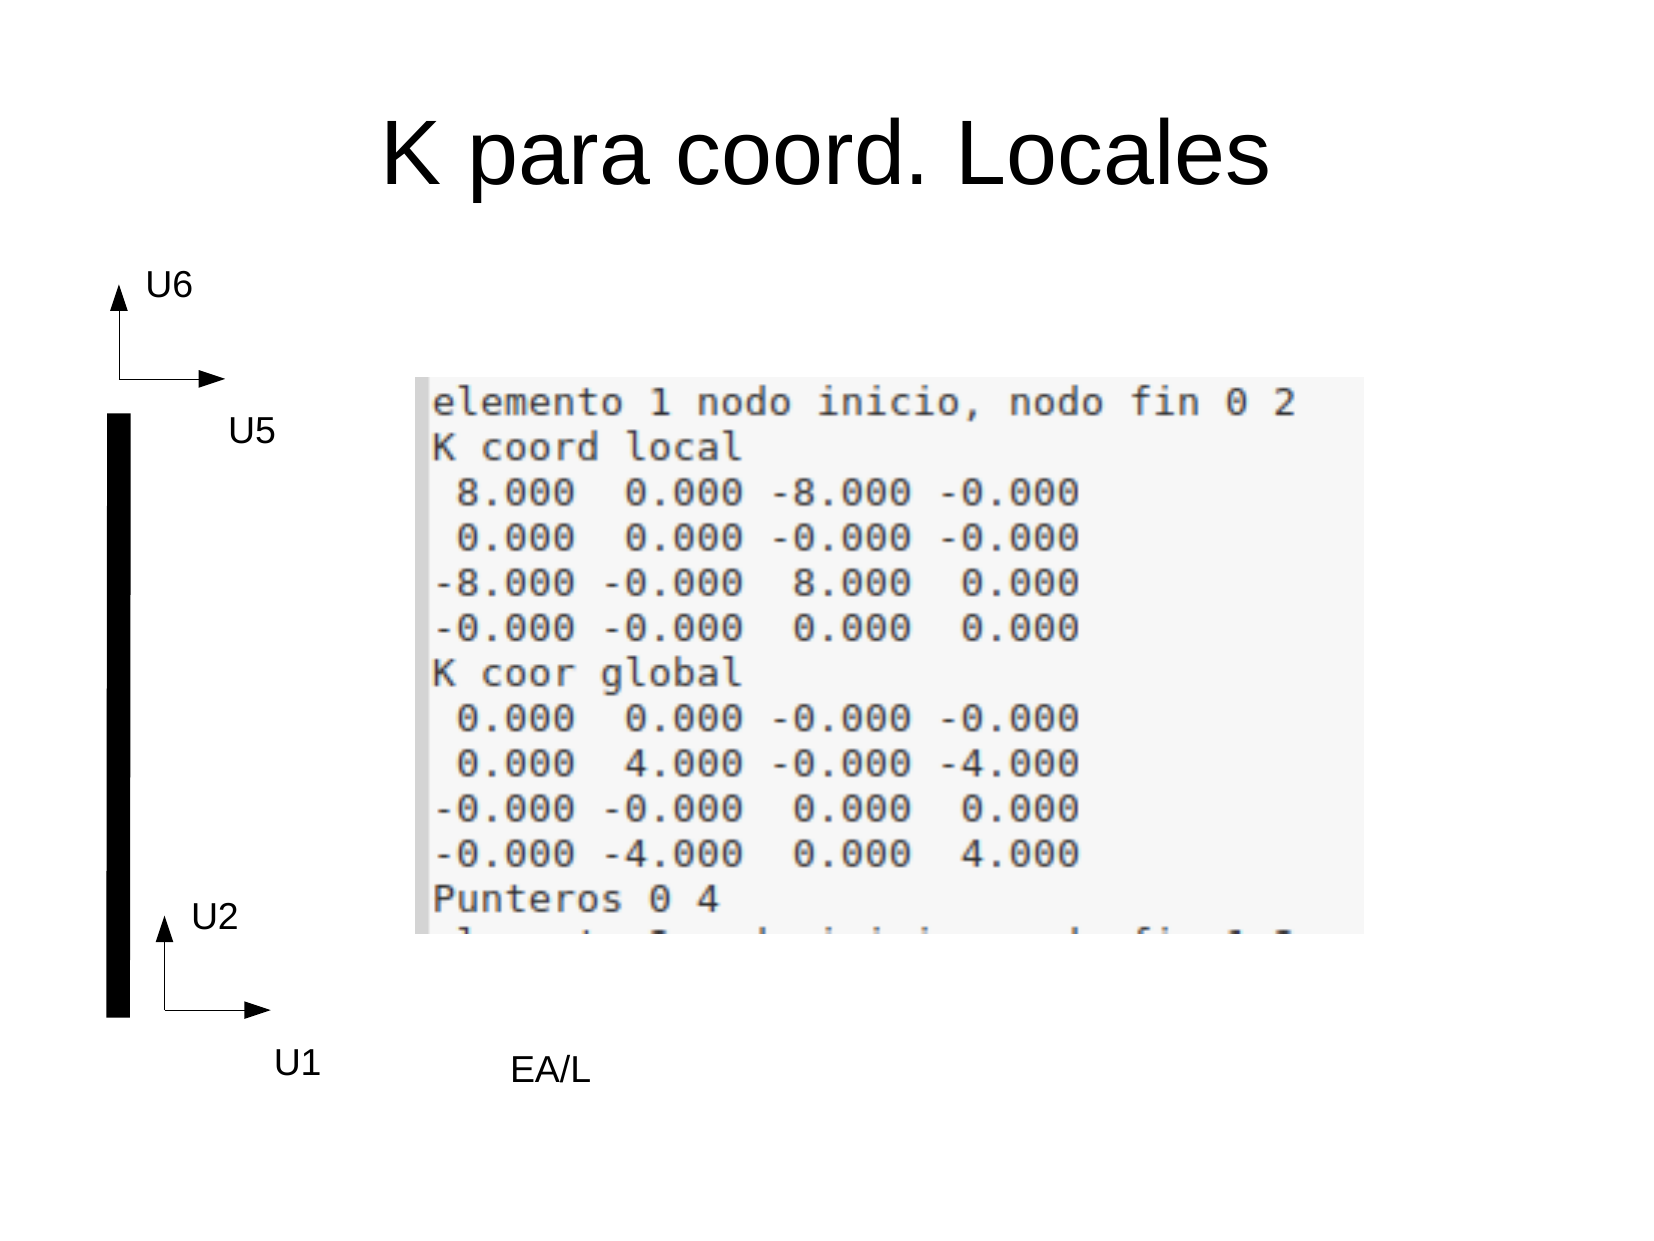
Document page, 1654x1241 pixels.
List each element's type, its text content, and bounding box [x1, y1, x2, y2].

text_box U5 [213, 402, 320, 502]
text_box U2 [176, 887, 283, 987]
title K para coord. Locales [82, 49, 1571, 257]
text_box U1 [259, 1033, 366, 1133]
text_box U6 [130, 256, 238, 356]
picture [415, 377, 1364, 934]
text_box EA/L [495, 1041, 791, 1099]
